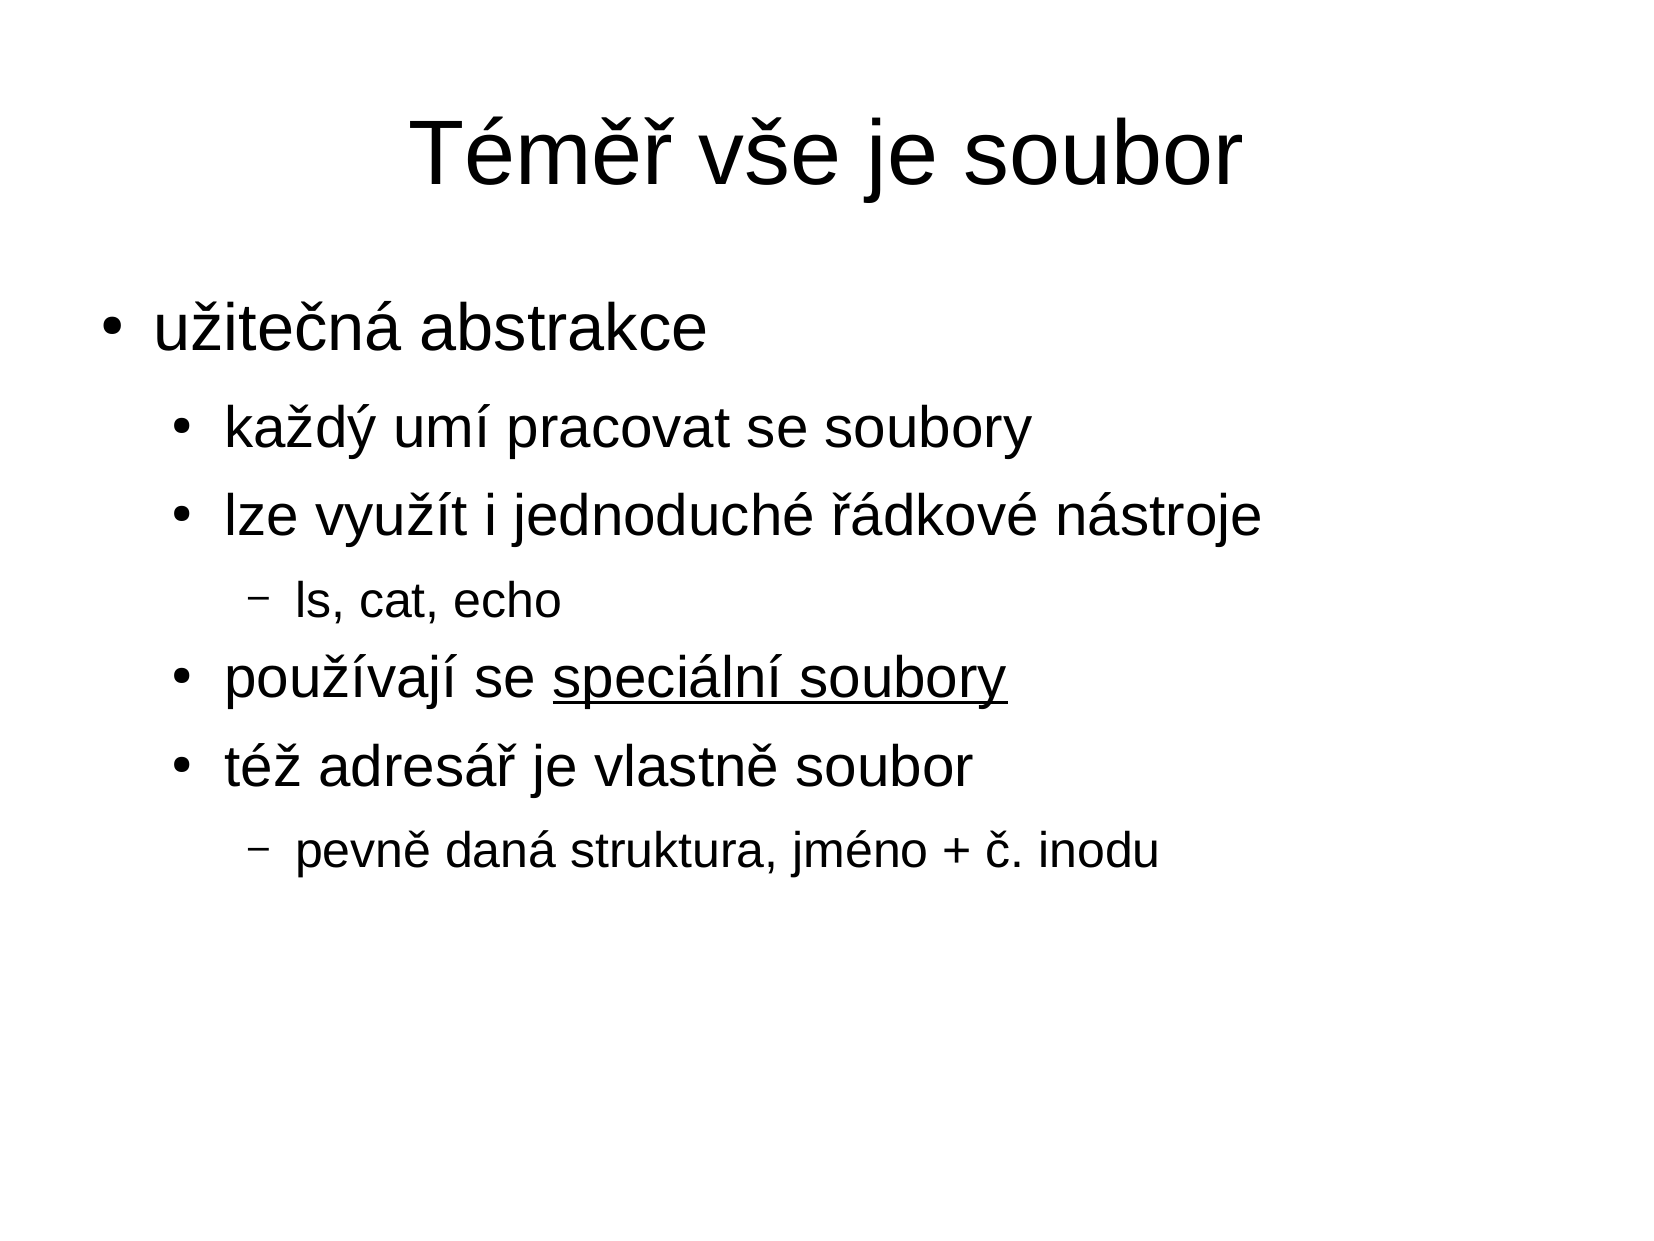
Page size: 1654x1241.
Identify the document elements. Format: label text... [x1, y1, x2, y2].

title Téměř vše je soubor [82, 56, 1571, 250]
list užitečná abstrakce každý umí pracovat se soubory lze využít i jednoduché řádkové nástroje ls, cat, echo používají se speciální soubory též adresář je vlastně soubor pevně daná struktura, jméno + č. inodu [82, 290, 1571, 1094]
